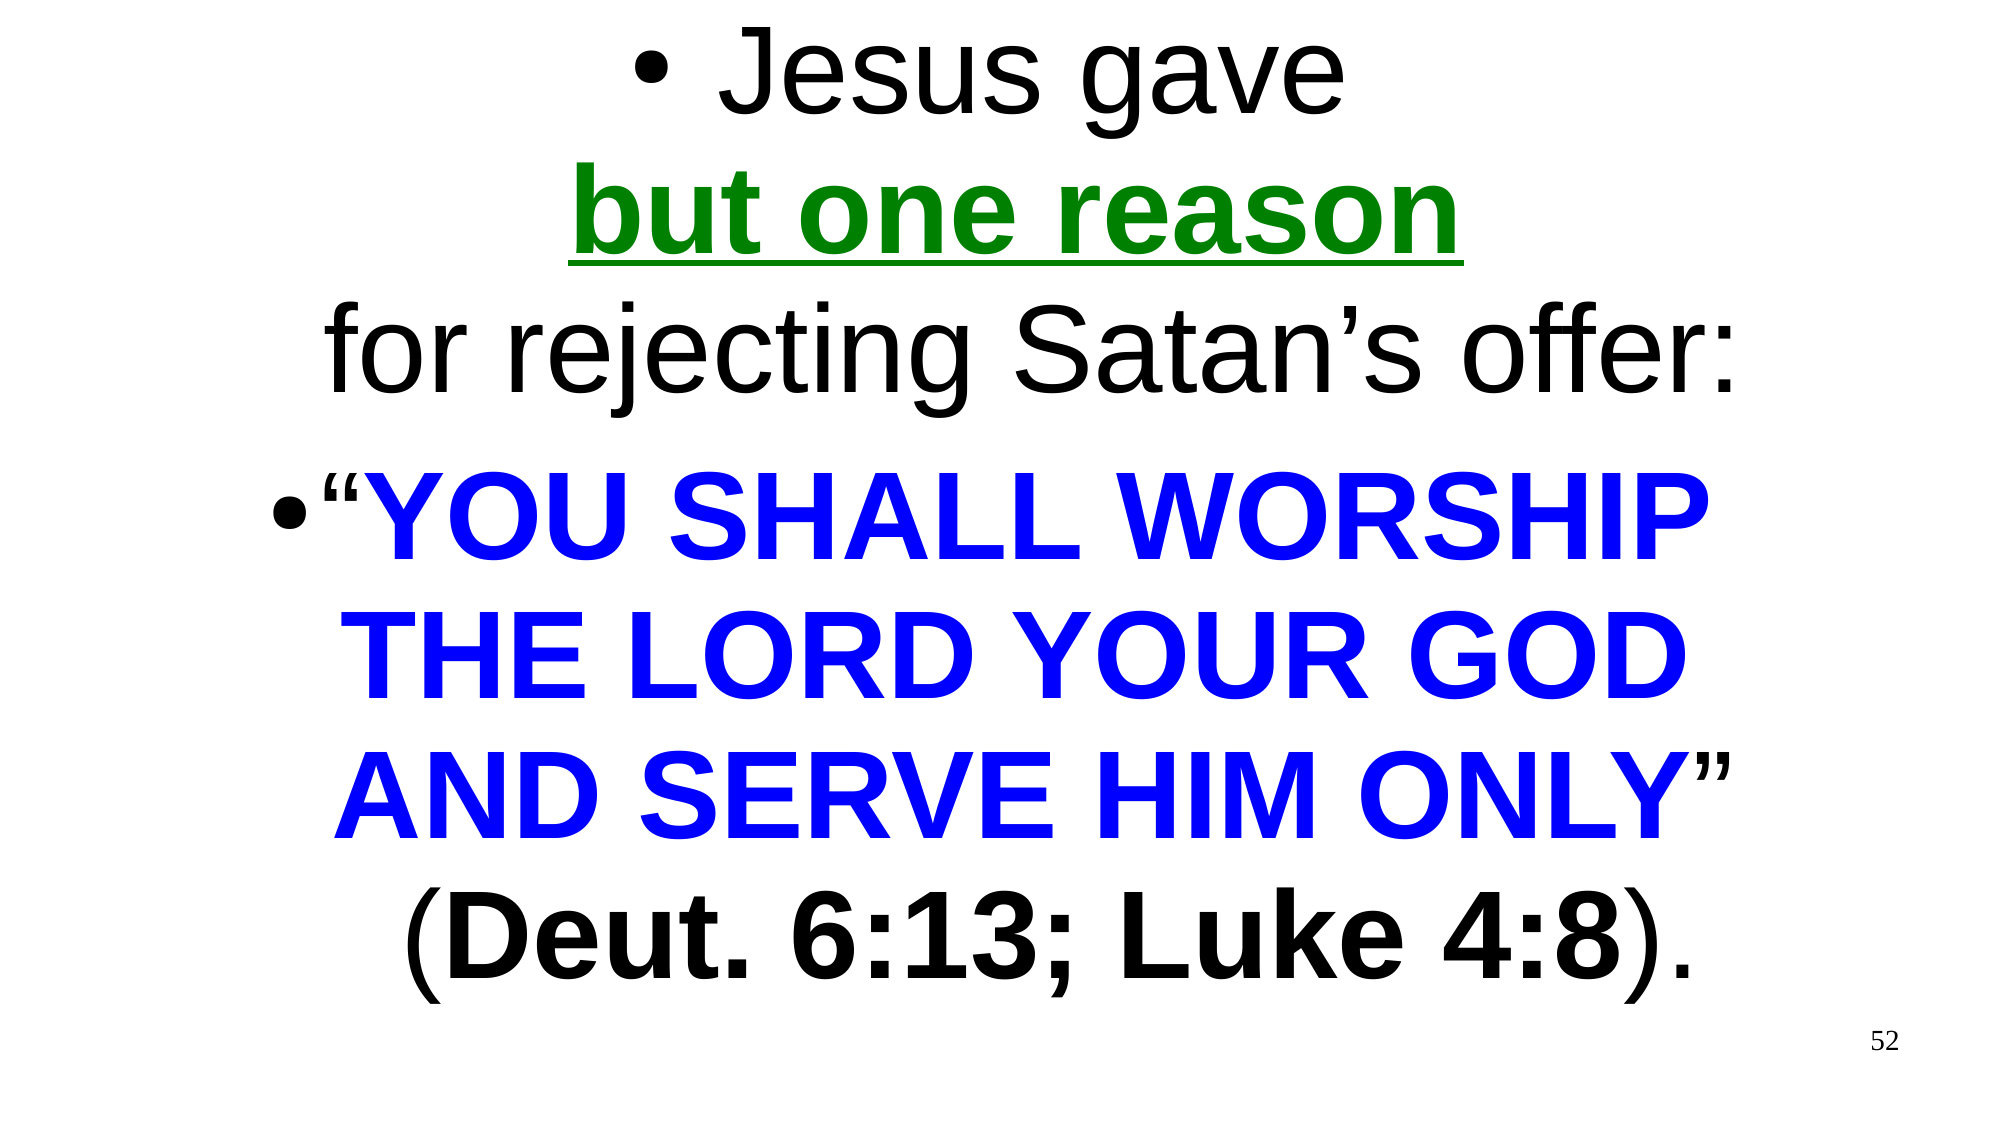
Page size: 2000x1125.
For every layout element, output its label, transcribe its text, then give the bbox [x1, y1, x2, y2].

list Jesus gave but one reason for rejecting Satan’s offer: “YOU SHALL WORSHIP THE LORD YOUR GOD AND SERVE HIM ONLY” (Deut. 6:13; Luke 4:8). [0, 0, 1996, 1123]
